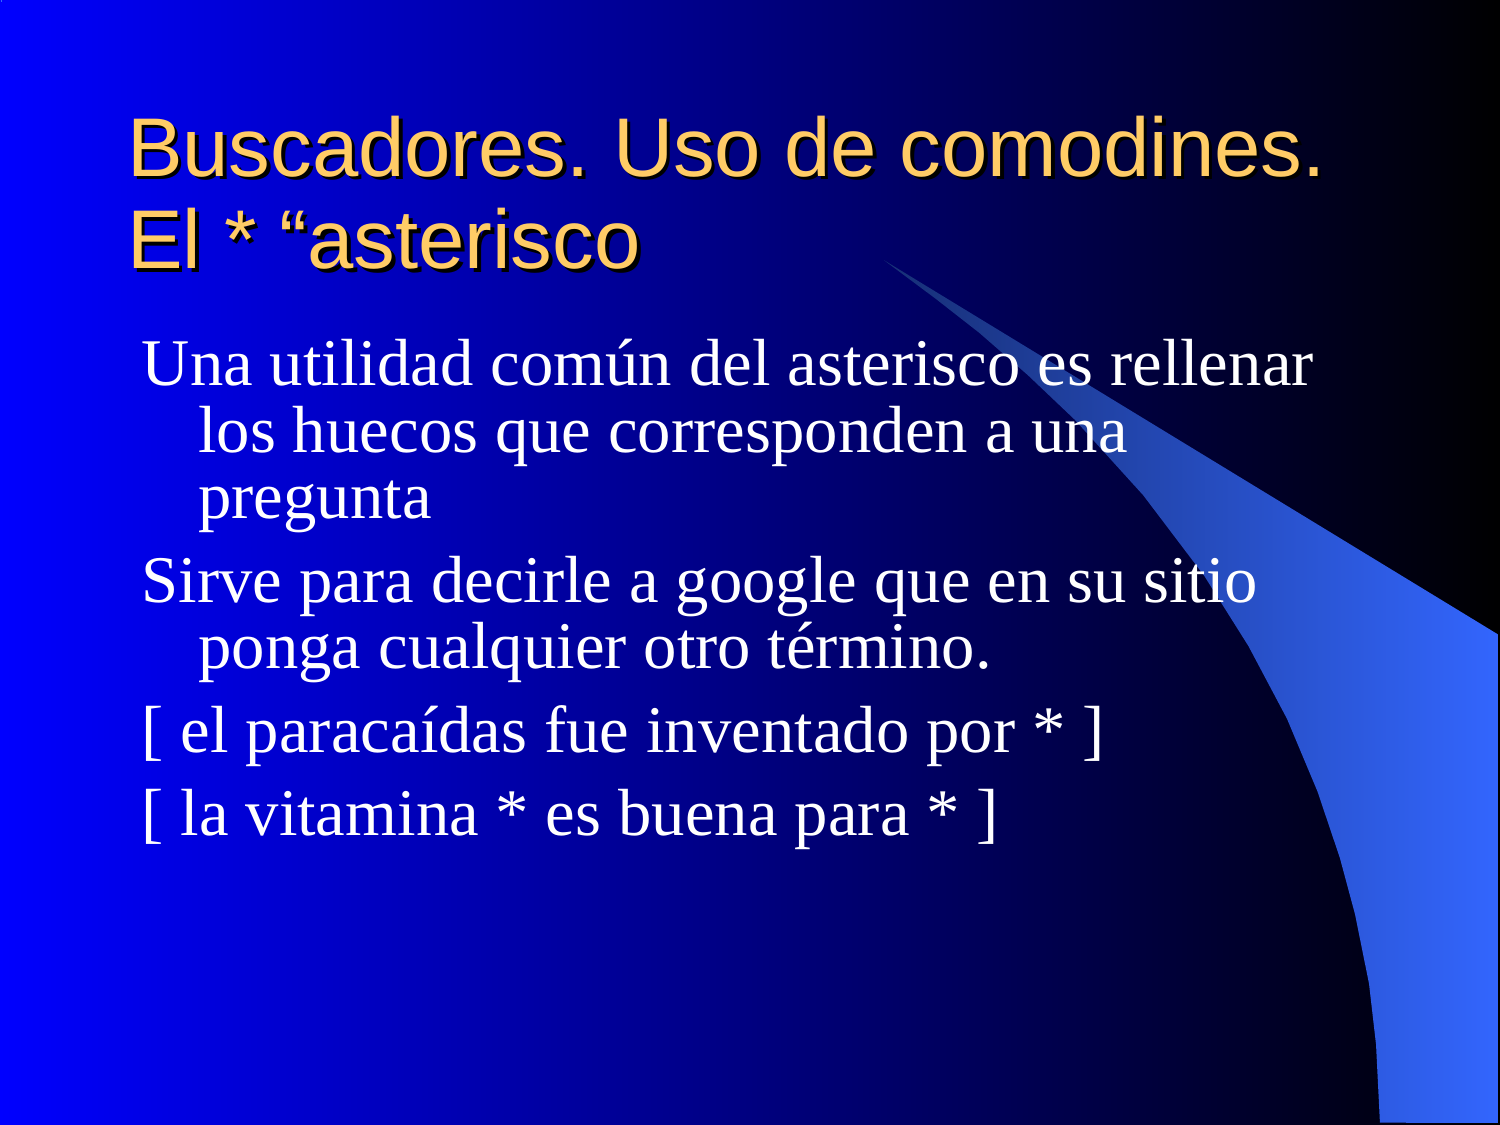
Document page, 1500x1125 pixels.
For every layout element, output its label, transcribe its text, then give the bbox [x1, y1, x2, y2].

list Una utilidad común del asterisco es rellenar los huecos que corresponden a una pregunta Sirve para decirle a google que en su sitio ponga cualquier otro término. [ el paracaídas fue inventado por * ] [ la vitamina * es buena para * ] [111, 324, 1387, 1001]
title Buscadores. Uso de comodines. El * “asterisco [111, 86, 1438, 302]
